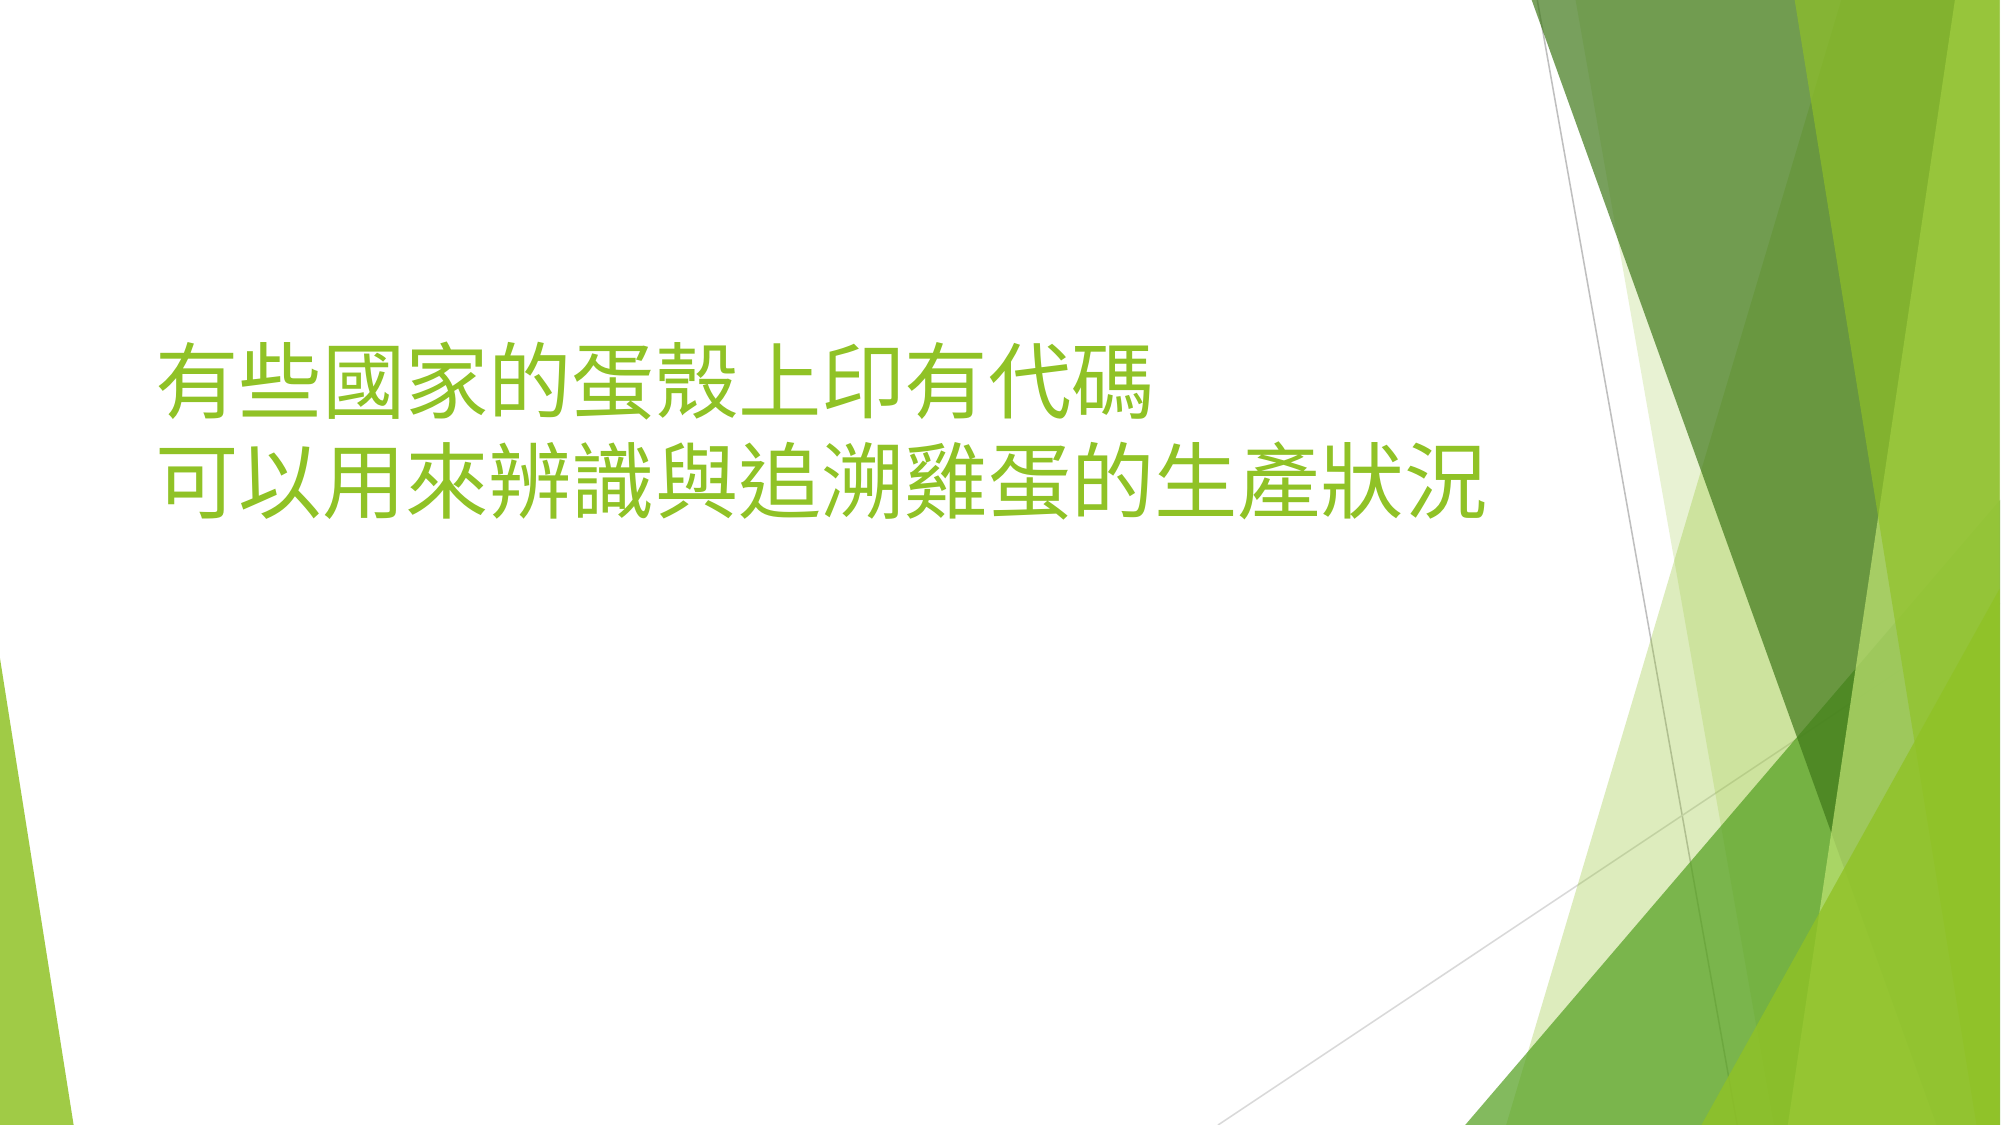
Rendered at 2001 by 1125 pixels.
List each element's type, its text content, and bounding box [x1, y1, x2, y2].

title 有些國家的蛋殼上印有代碼 可以用來辨識與追溯雞蛋的生產狀況 [140, 321, 1606, 662]
